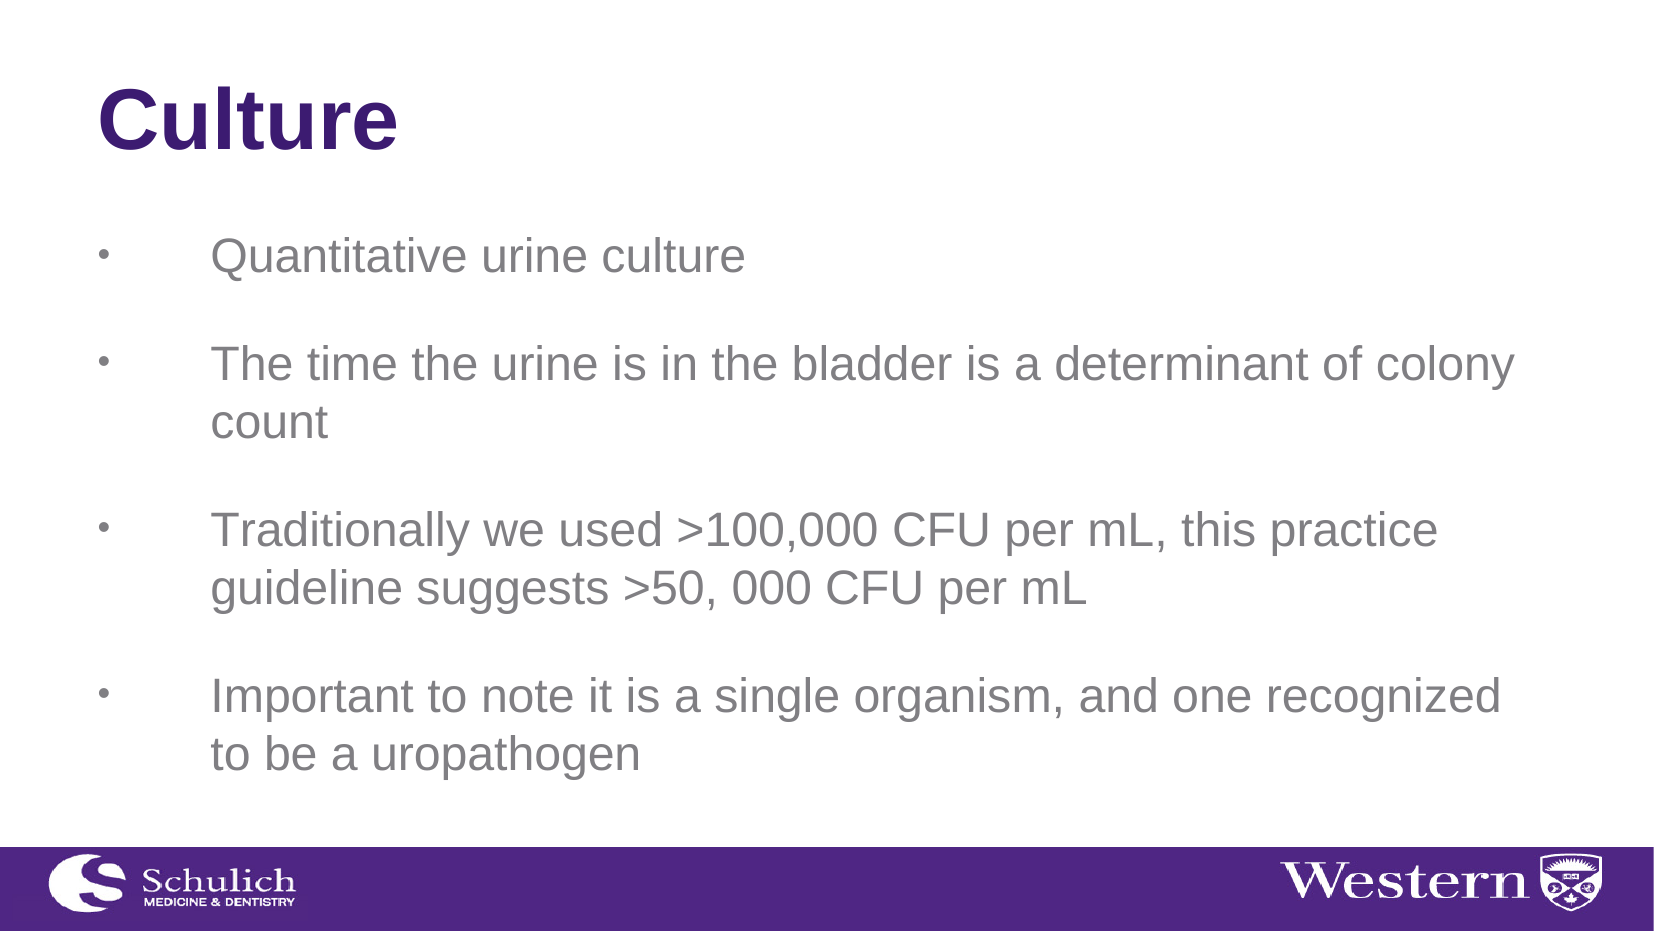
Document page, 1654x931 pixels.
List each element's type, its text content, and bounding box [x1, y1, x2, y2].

title Culture [82, 37, 1571, 193]
picture [0, 0, 1654, 931]
list Quantitative urine culture The time the urine is in the bladder is a determinant of colony count Traditionally we used >100,000 CFU per mL, this practice guideline suggests >50, 000 CFU per mL Important to note it is a single organism, and one recognized to be a uropathogen [82, 217, 1571, 831]
